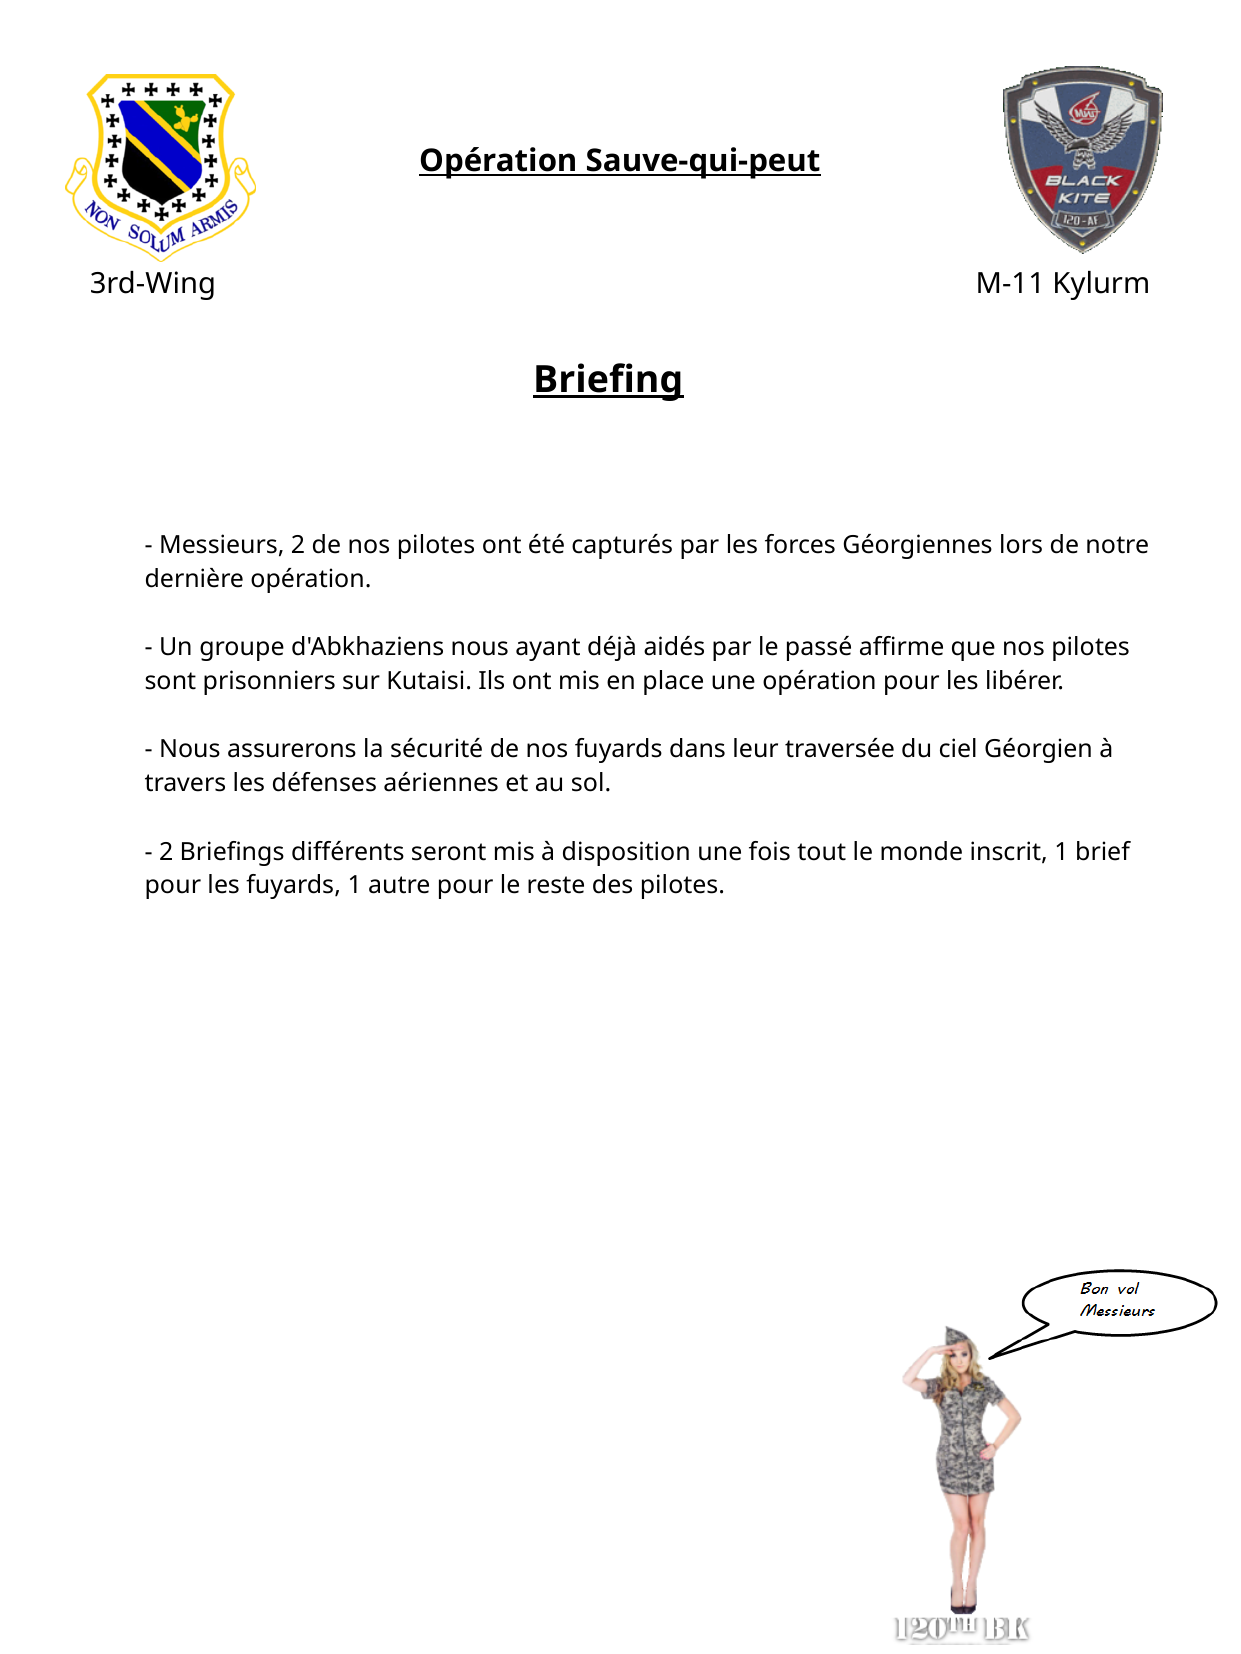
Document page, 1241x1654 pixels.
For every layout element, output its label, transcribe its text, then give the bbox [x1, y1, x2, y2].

picture [1003, 66, 1163, 254]
text_box - Messieurs, 2 de nos pilotes ont été capturés par les forces Géorgiennes lors de notre dernière opération. - Un groupe d'Abkhaziens nous ayant déjà aidés par le passé affirme que nos pilotes sont prisonniers sur Kutaisi. Ils ont mis en place une opération pour les libérer. - Nous assurerons la sécurité de nos fuyards dans leur traversée du ciel Géorgien à travers les défenses aériennes et au sol. - 2 Briefings différents seront mis à disposition une fois tout le monde inscrit, 1 brief pour les fuyards, 1 autre pour le reste des pilotes. [129, 519, 1182, 1613]
title Opération Sauve-qui-peut 3rd-Wing M-11 Kylurm [62, 6, 1179, 348]
picture [65, 74, 256, 262]
text_box Briefing [518, 344, 722, 431]
picture [885, 1261, 1241, 1654]
